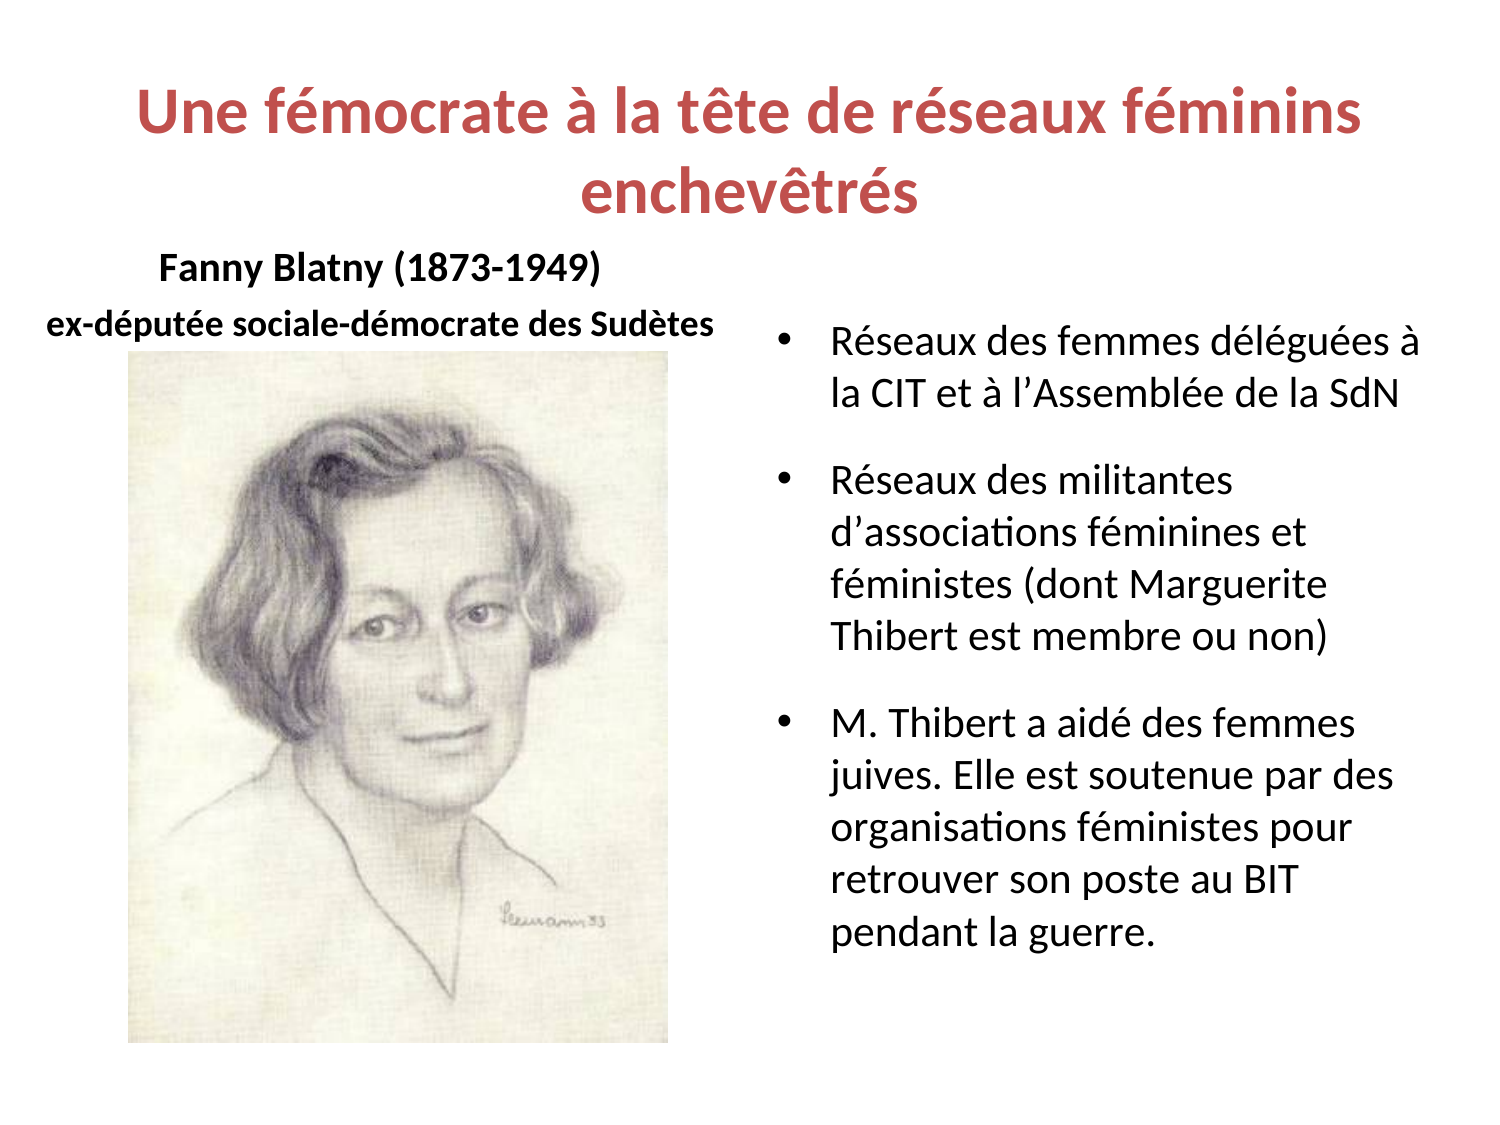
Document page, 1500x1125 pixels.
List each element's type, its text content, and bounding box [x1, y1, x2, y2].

picture [128, 351, 668, 1043]
list Fanny Blatny (1873-1949) ex-députée sociale-démocrate des Sudètes [23, 222, 738, 352]
list Réseaux des femmes déléguées à la CIT et à l’Assemblée de la SdN Réseaux des militantes d’associations féminines et féministes (dont Marguerite Thibert est membre ou non) M. Thibert a aidé des femmes juives. Elle est soutenue par des organisations féministes pour retrouver son poste au BIT pendant la guerre. [761, 304, 1442, 1005]
title Une fémocrate à la tête de réseaux féminins enchevêtrés [75, 93, 1426, 200]
